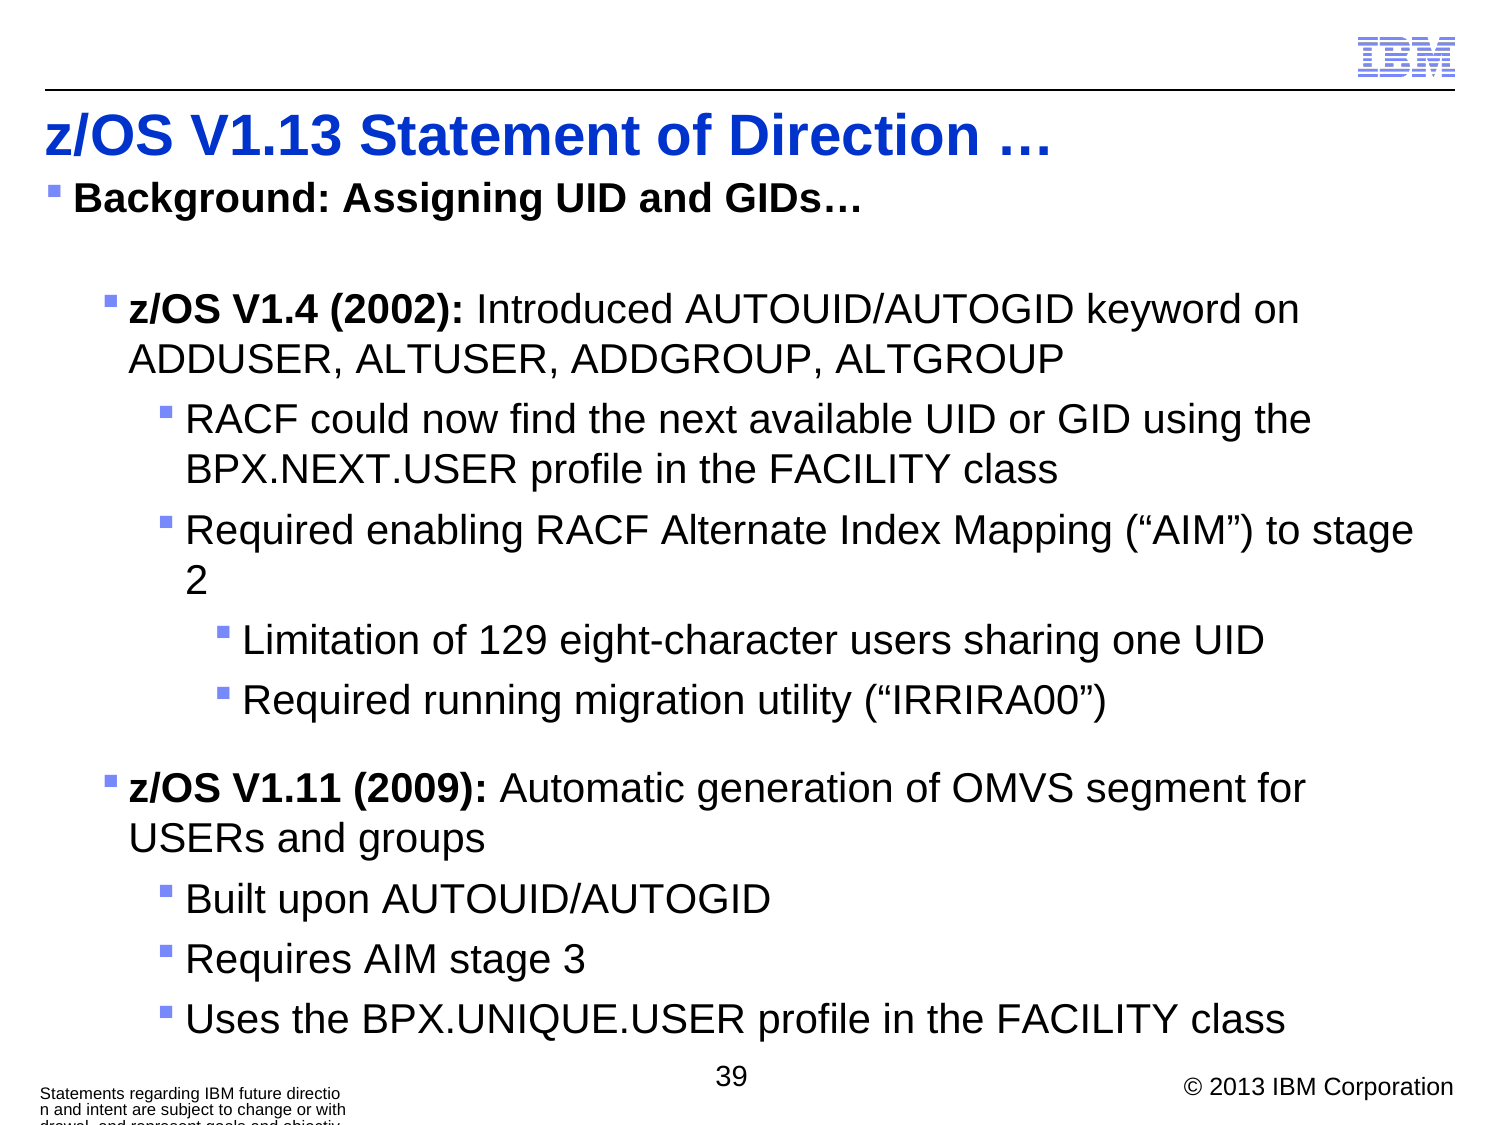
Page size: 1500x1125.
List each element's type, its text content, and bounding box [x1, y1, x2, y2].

list Background: Assigning UID and GIDs… z/OS V1.4 (2002): Introduced AUTOUID/AUTOGID keyword on ADDUSER, ALTUSER, ADDGROUP, ALTGROUP RACF could now find the next available UID or GID using the BPX.NEXT.USER profile in the FACILITY class Required enabling RACF Alternate Index Mapping (“AIM”) to stage 2 Limitation of 129 eight-character users sharing one UID Required running migration utility (“IRRIRA00”) z/OS V1.11 (2009): Automatic generation of OMVS segment for USERs and groups Built upon AUTOUID/AUTOGID Requires AIM stage 3 Uses the BPX.UNIQUE.USER profile in the FACILITY class [29, 163, 1463, 1051]
picture [1358, 37, 1455, 77]
title z/OS V1.13 Statement of Direction … [29, 97, 1463, 163]
